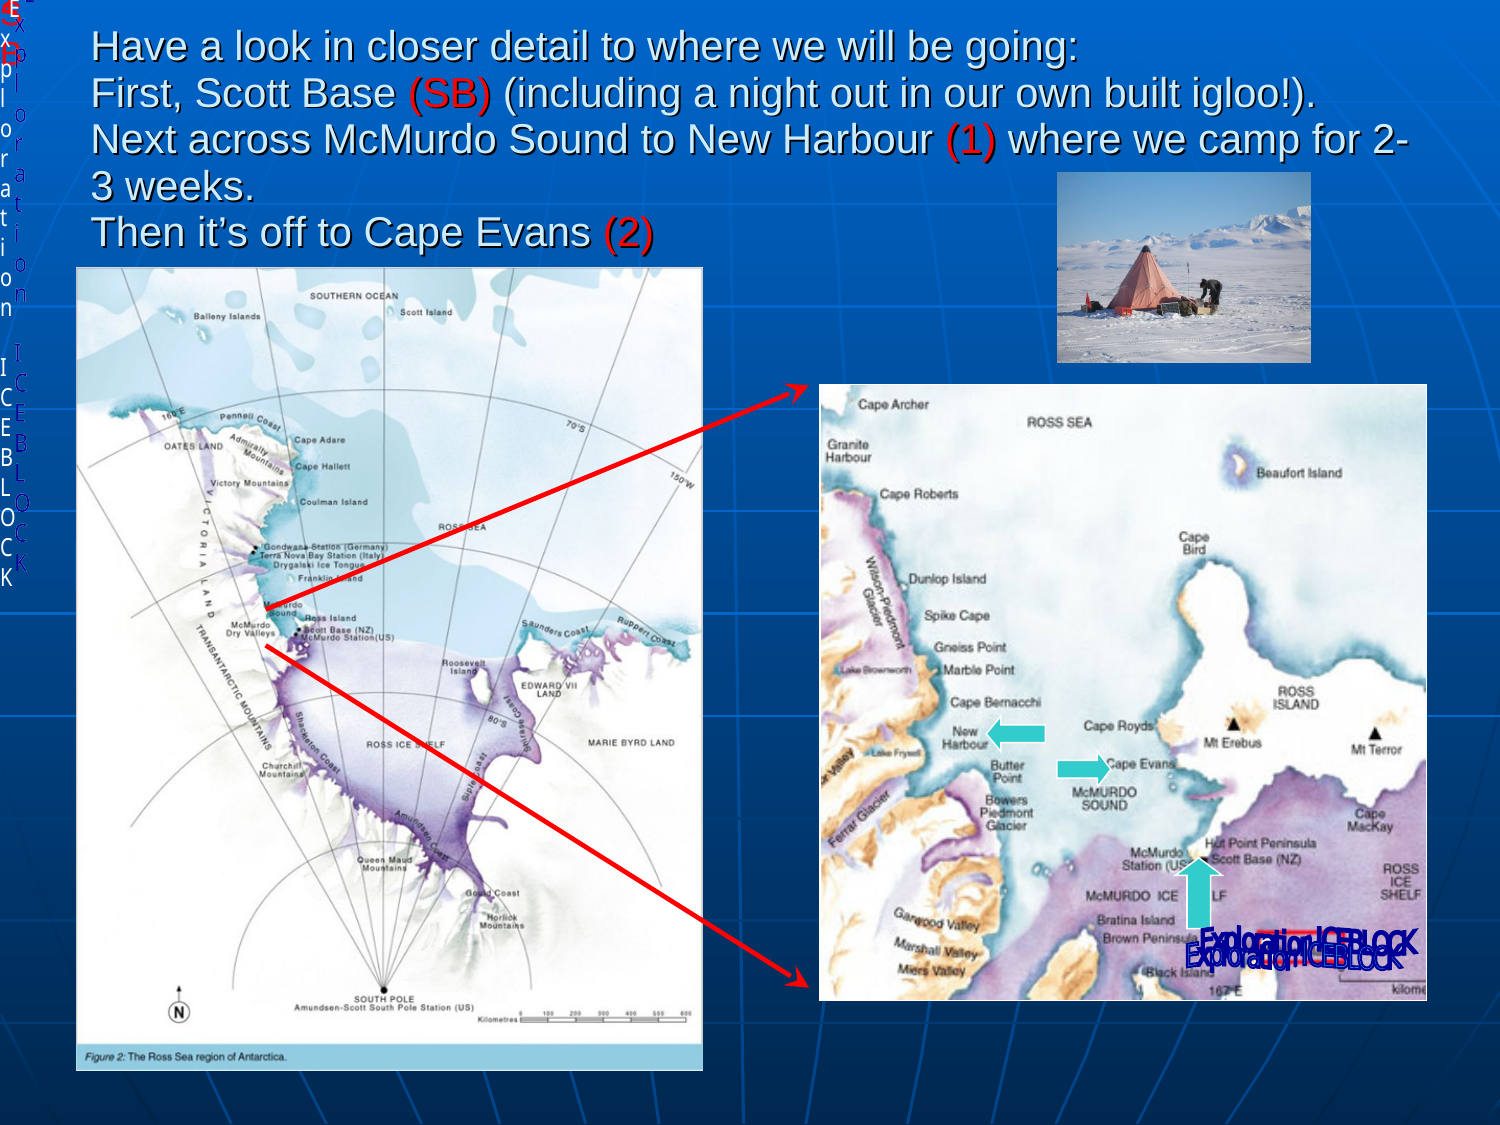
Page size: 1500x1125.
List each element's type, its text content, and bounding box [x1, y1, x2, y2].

text_box [1175, 857, 1418, 972]
text_box [986, 716, 1046, 752]
text_box [1056, 751, 1111, 787]
picture [820, 385, 1426, 1000]
picture [1057, 172, 1311, 364]
picture [76, 277, 703, 1071]
title Have a look in closer detail to where we will be going: First, Scott Base (SB) (including a night out in our own built igloo!). Next across McMurdo Sound to New Harbour (1) where we camp for 2-3 weeks. Then it’s off to Cape Evans (2) [75, 1, 1426, 277]
